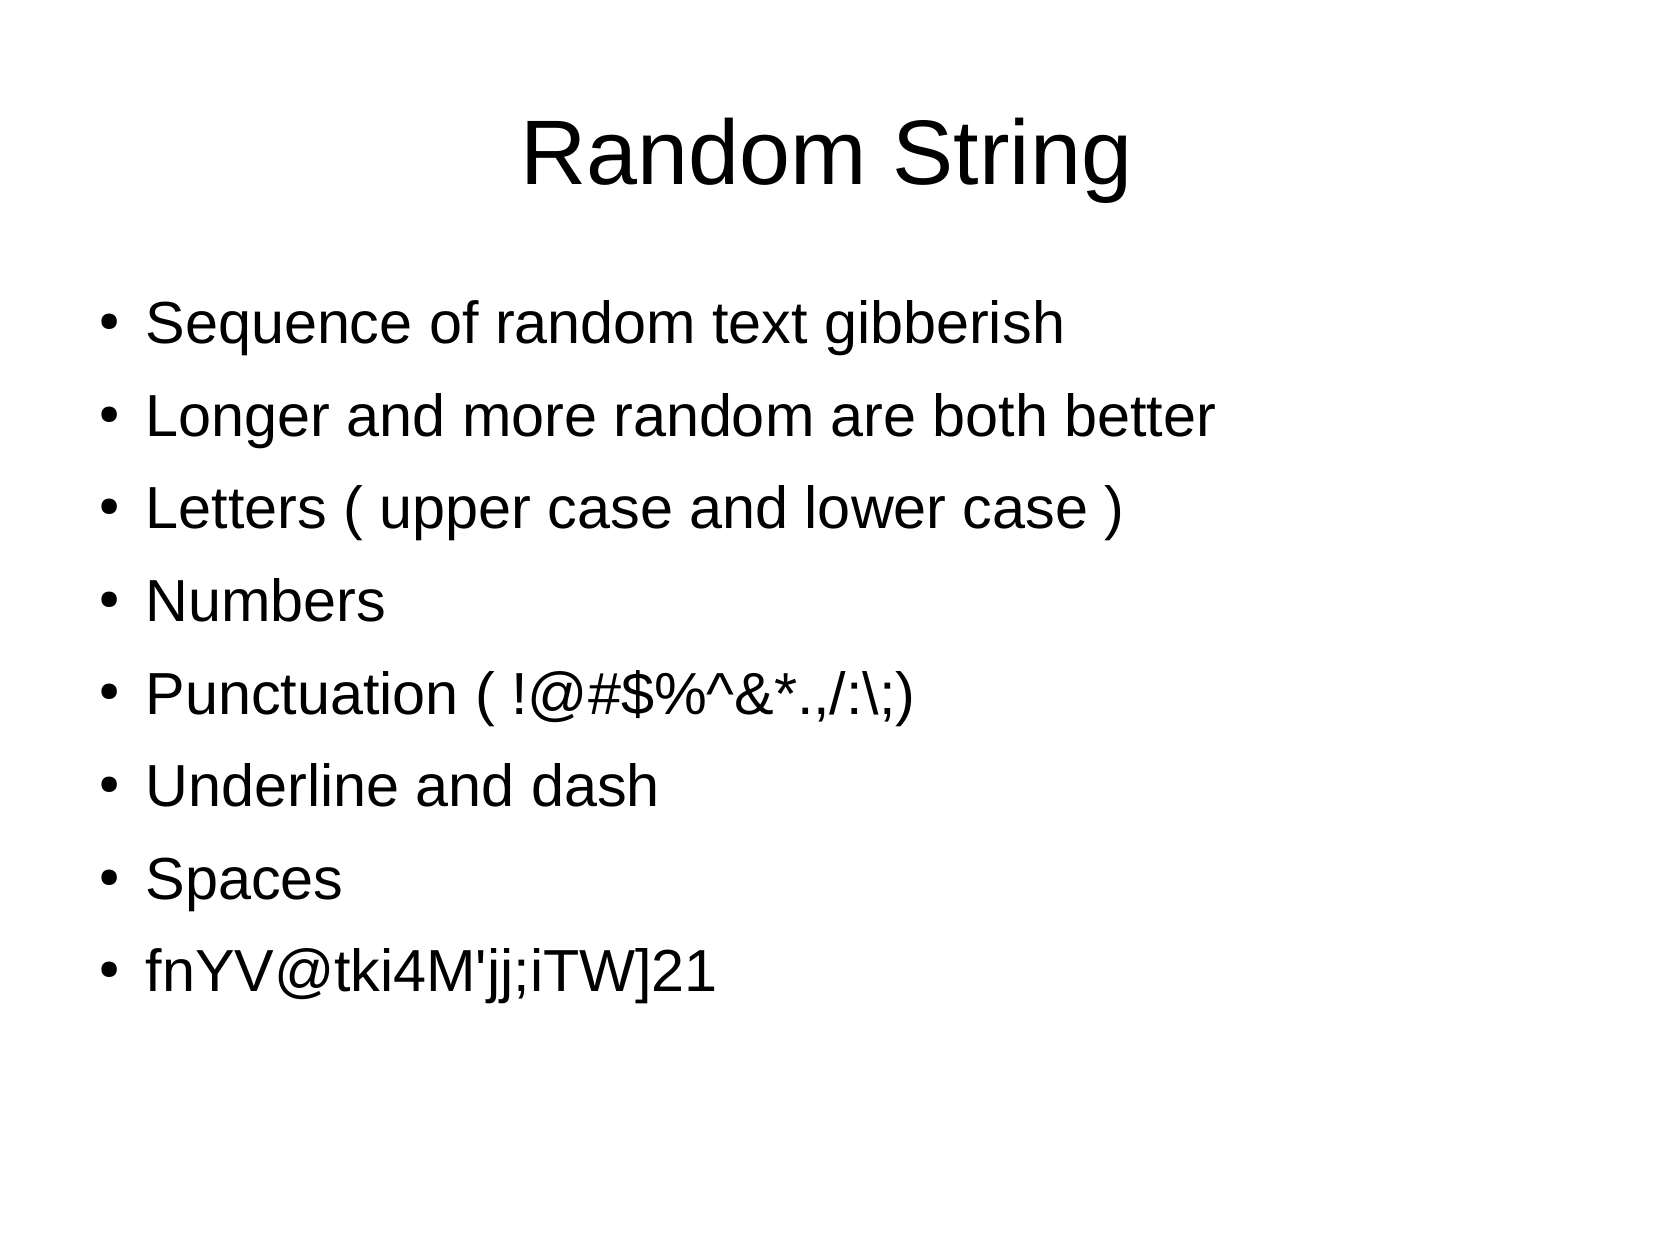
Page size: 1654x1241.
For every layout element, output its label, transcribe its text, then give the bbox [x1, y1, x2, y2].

list Sequence of random text gibberish Longer and more random are both better Letters ( upper case and lower case ) Numbers Punctuation ( !@#$%^&*.,/:\;) Underline and dash Spaces fnYV@tki4M'jj;iTW]21 [82, 290, 1538, 1010]
title Random String [82, 49, 1571, 257]
